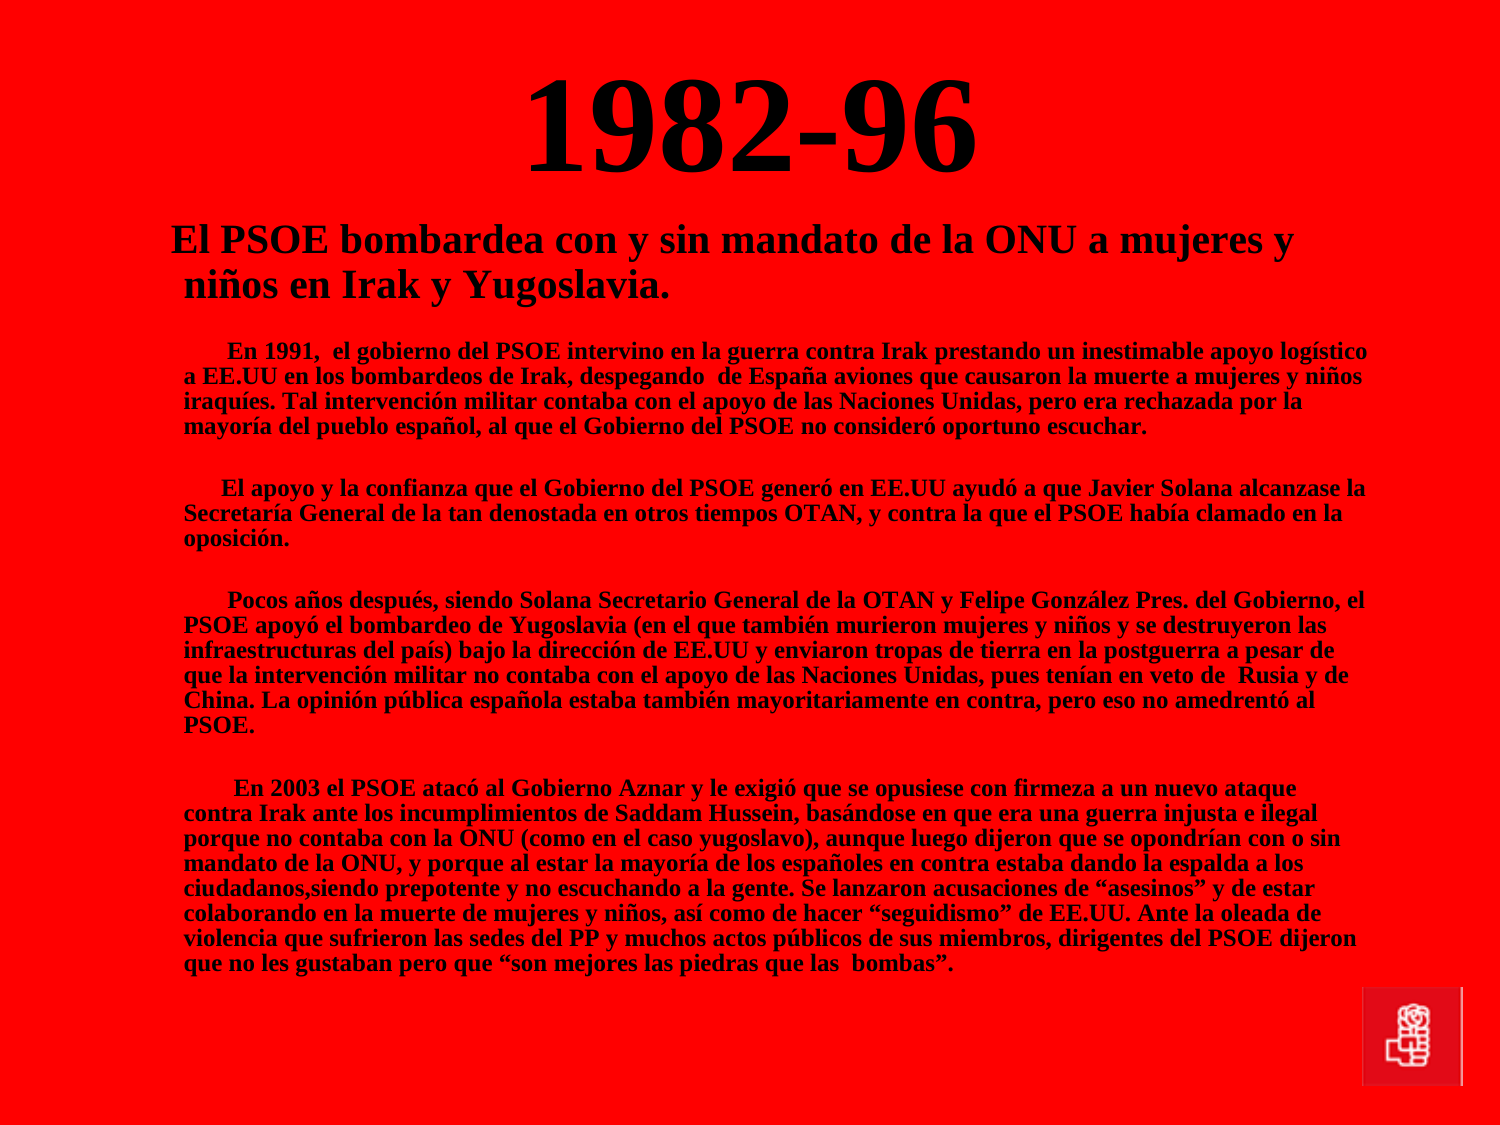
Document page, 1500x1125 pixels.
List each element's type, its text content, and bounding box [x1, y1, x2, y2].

picture [1362, 987, 1463, 1086]
list El PSOE bombardea con y sin mandato de la ONU a mujeres y niños en Irak y Yugoslavia. En 1991, el gobierno del PSOE intervino en la guerra contra Irak prestando un inestimable apoyo logístico a EE.UU en los bombardeos de Irak, despegando de España aviones que causaron la muerte a mujeres y niños iraquíes. Tal intervención militar contaba con el apoyo de las Naciones Unidas, pero era rechazada por la mayoría del pueblo español, al que el Gobierno del PSOE no consideró oportuno escuchar. El apoyo y la confianza que el Gobierno del PSOE generó en EE.UU ayudó a que Javier Solana alcanzase la Secretaría General de la tan denostada en otros tiempos OTAN, y contra la que el PSOE había clamado en la oposición. Pocos años después, siendo Solana Secretario General de la OTAN y Felipe González Pres. del Gobierno, el PSOE apoyó el bombardeo de Yugoslavia (en el que también murieron mujeres y niños y se destruyeron las infraestructuras del país) bajo la dirección de EE.UU y enviaron tropas de tierra en la postguerra a pesar de que la intervención militar no contaba con el apoyo de las Naciones Unidas, pues tenían en veto de Rusia y de China. La opinión pública española estaba también mayoritariamente en contra, pero eso no amedrentó al PSOE. En 2003 el PSOE atacó al Gobierno Aznar y le exigió que se opusiese con firmeza a un nuevo ataque contra Irak ante los incumplimientos de Saddam Hussein, basándose en que era una guerra injusta e ilegal porque no contaba con la ONU (como en el caso yugoslavo), aunque luego dijeron que se opondrían con o sin mandato de la ONU, y porque al estar la mayoría de los españoles en contra estaba dando la espalda a los ciudadanos,siendo prepotente y no escuchando a la gente. Se lanzaron acusaciones de “asesinos” y de estar colaborando en la muerte de mujeres y niños, así como de hacer “seguidismo” de EE.UU. Ante la oleada de violencia que sufrieron las sedes del PP y muchos actos públicos de sus miembros, dirigentes del PSOE dijeron que no les gustaban pero que “son mejores las piedras que las bombas”. [112, 199, 1388, 1041]
title 1982-96 [112, 34, 1388, 199]
